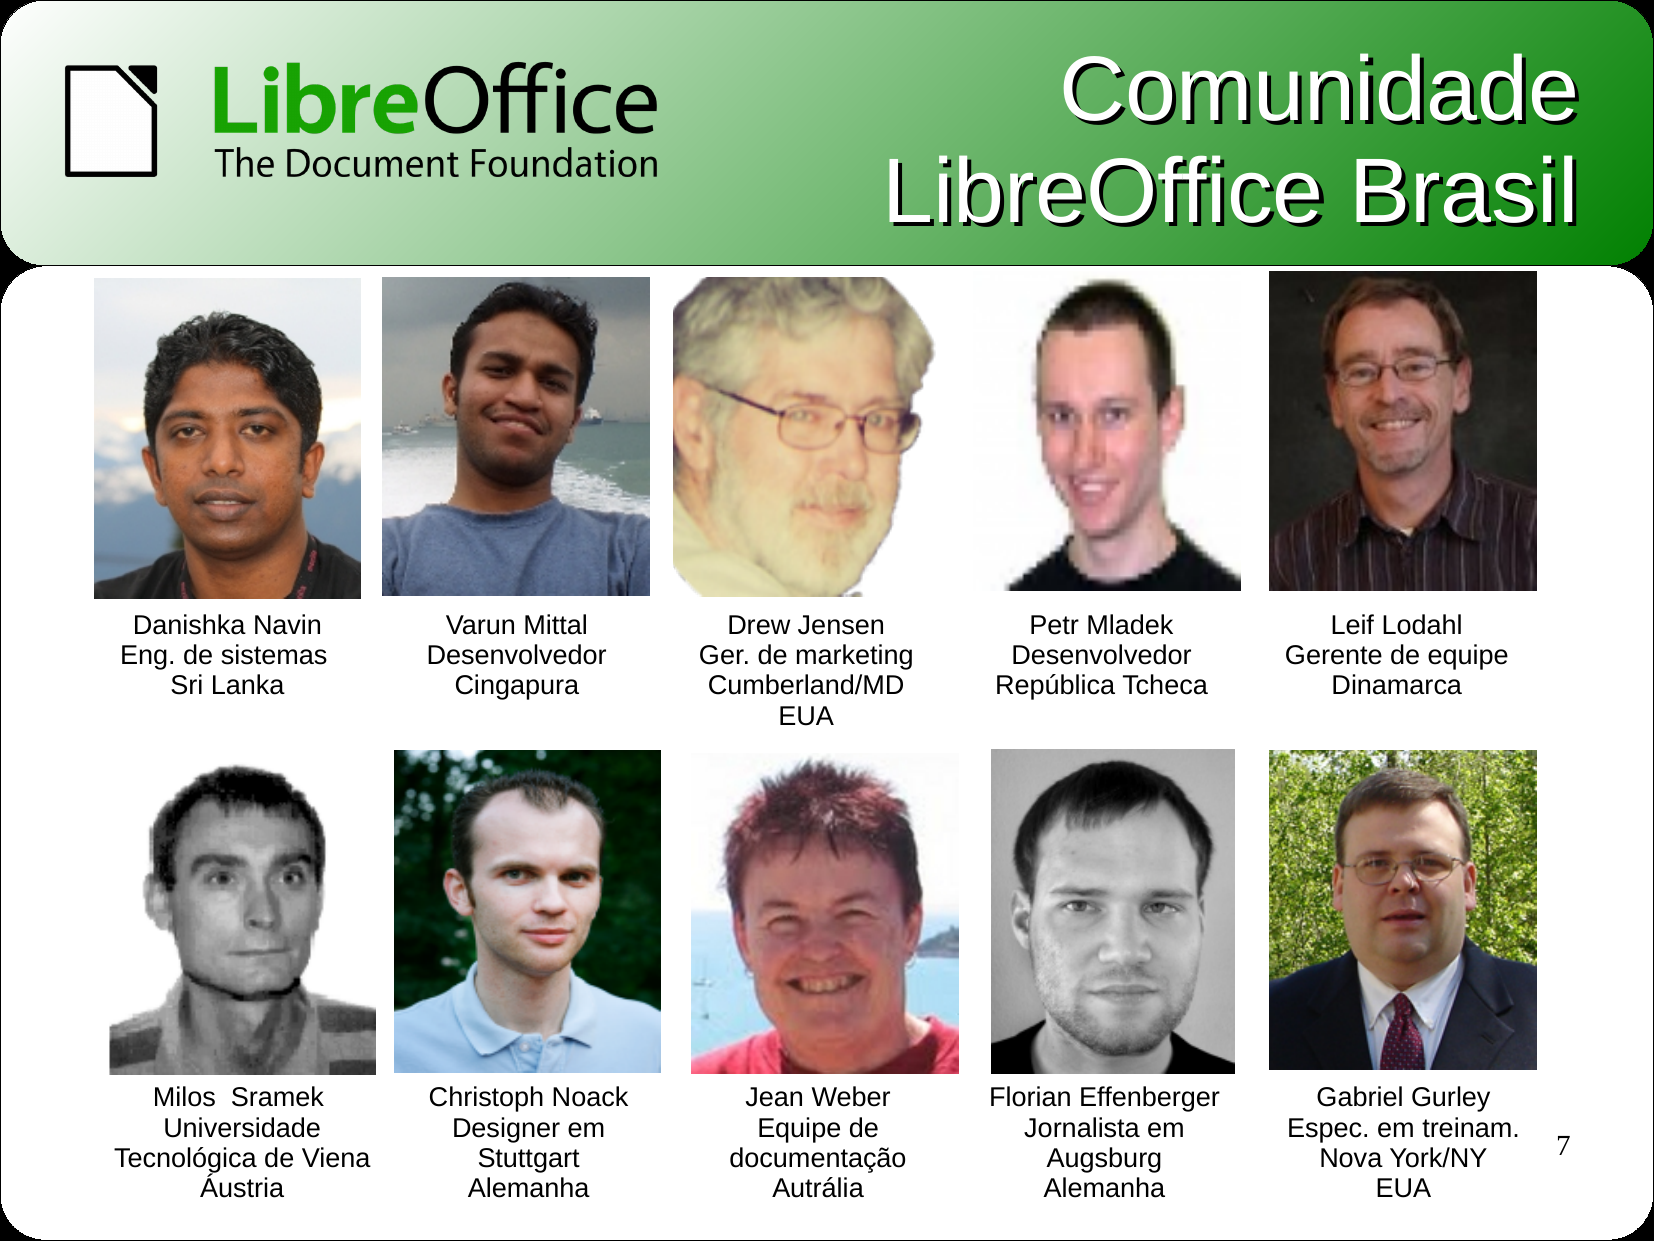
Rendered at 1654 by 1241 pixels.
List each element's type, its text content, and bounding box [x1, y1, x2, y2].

text_box Milos Sramek Universidade Tecnológica de Viena Áustria [94, 1074, 390, 1211]
picture [991, 749, 1235, 1074]
picture [382, 277, 650, 597]
text_box Comunidade LibreOffice Brasil [856, 29, 1595, 250]
text_box Varun Mittal Desenvolvedor Cingapura [383, 602, 650, 708]
text_box Petr Mladek Desenvolvedor República Tcheca [968, 602, 1235, 709]
picture [394, 750, 661, 1073]
picture [691, 753, 959, 1074]
text_box Jean Weber Equipe de documentação Autrália [685, 1074, 951, 1211]
picture [1269, 750, 1537, 1070]
picture [108, 755, 376, 1075]
text_box Christoph Noack Designer em Stuttgart Alemanha [395, 1074, 662, 1211]
text_box Florian Effenberger Jornalista em Augsburg Alemanha [956, 1074, 1252, 1211]
text_box Leif Lodahl Gerente de equipe Dinamarca [1263, 602, 1530, 709]
picture [94, 278, 361, 599]
picture [673, 277, 940, 597]
picture [1269, 271, 1537, 591]
picture [973, 271, 1241, 591]
text_box Danishka Navin Eng. de sistemas Sri Lanka [94, 602, 361, 708]
picture [29, 35, 701, 207]
text_box Drew Jensen Ger. de marketing Cumberland/MD EUA [673, 602, 939, 739]
text_box Gabriel Gurley Espec. em treinam. Nova York/NY EUA [1255, 1075, 1552, 1211]
